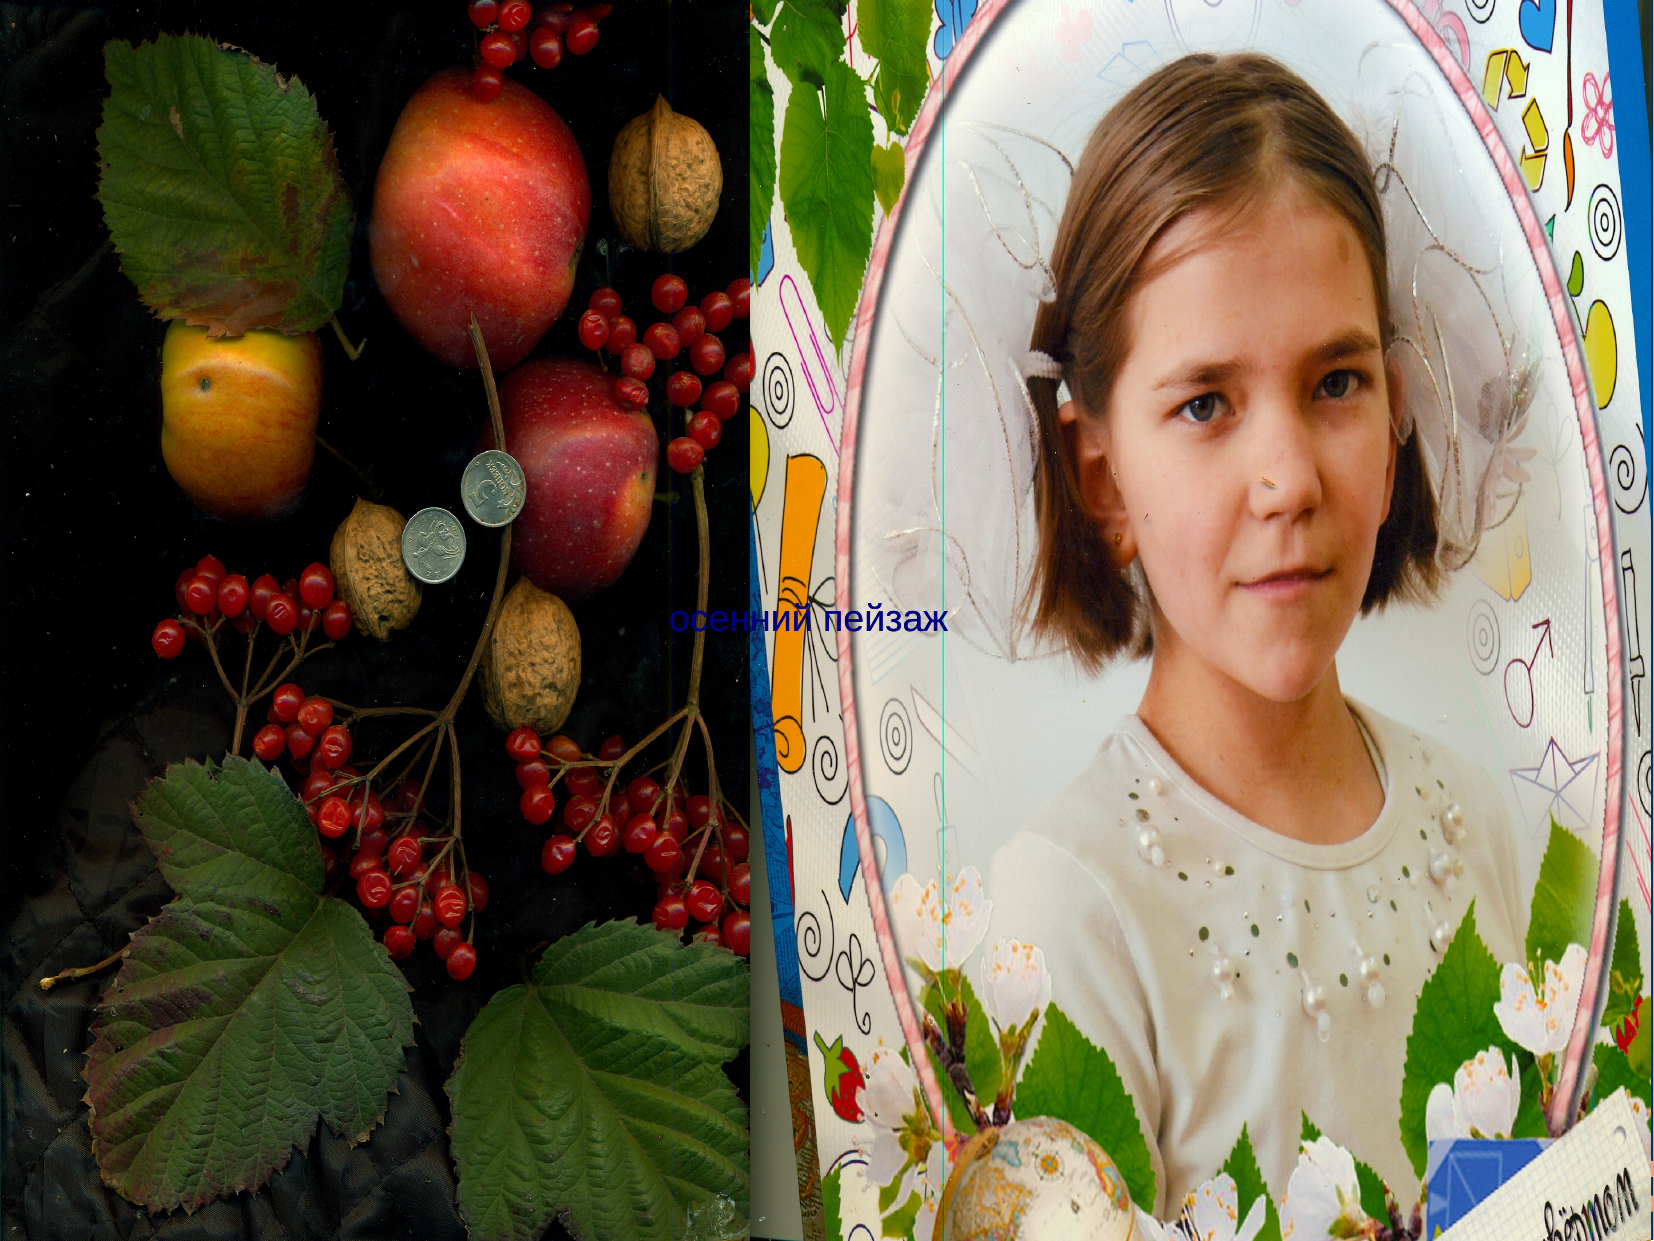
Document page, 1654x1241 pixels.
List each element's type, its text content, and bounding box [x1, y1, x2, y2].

picture [0, 0, 1651, 1241]
text_box осенний пейзаж [654, 589, 998, 662]
